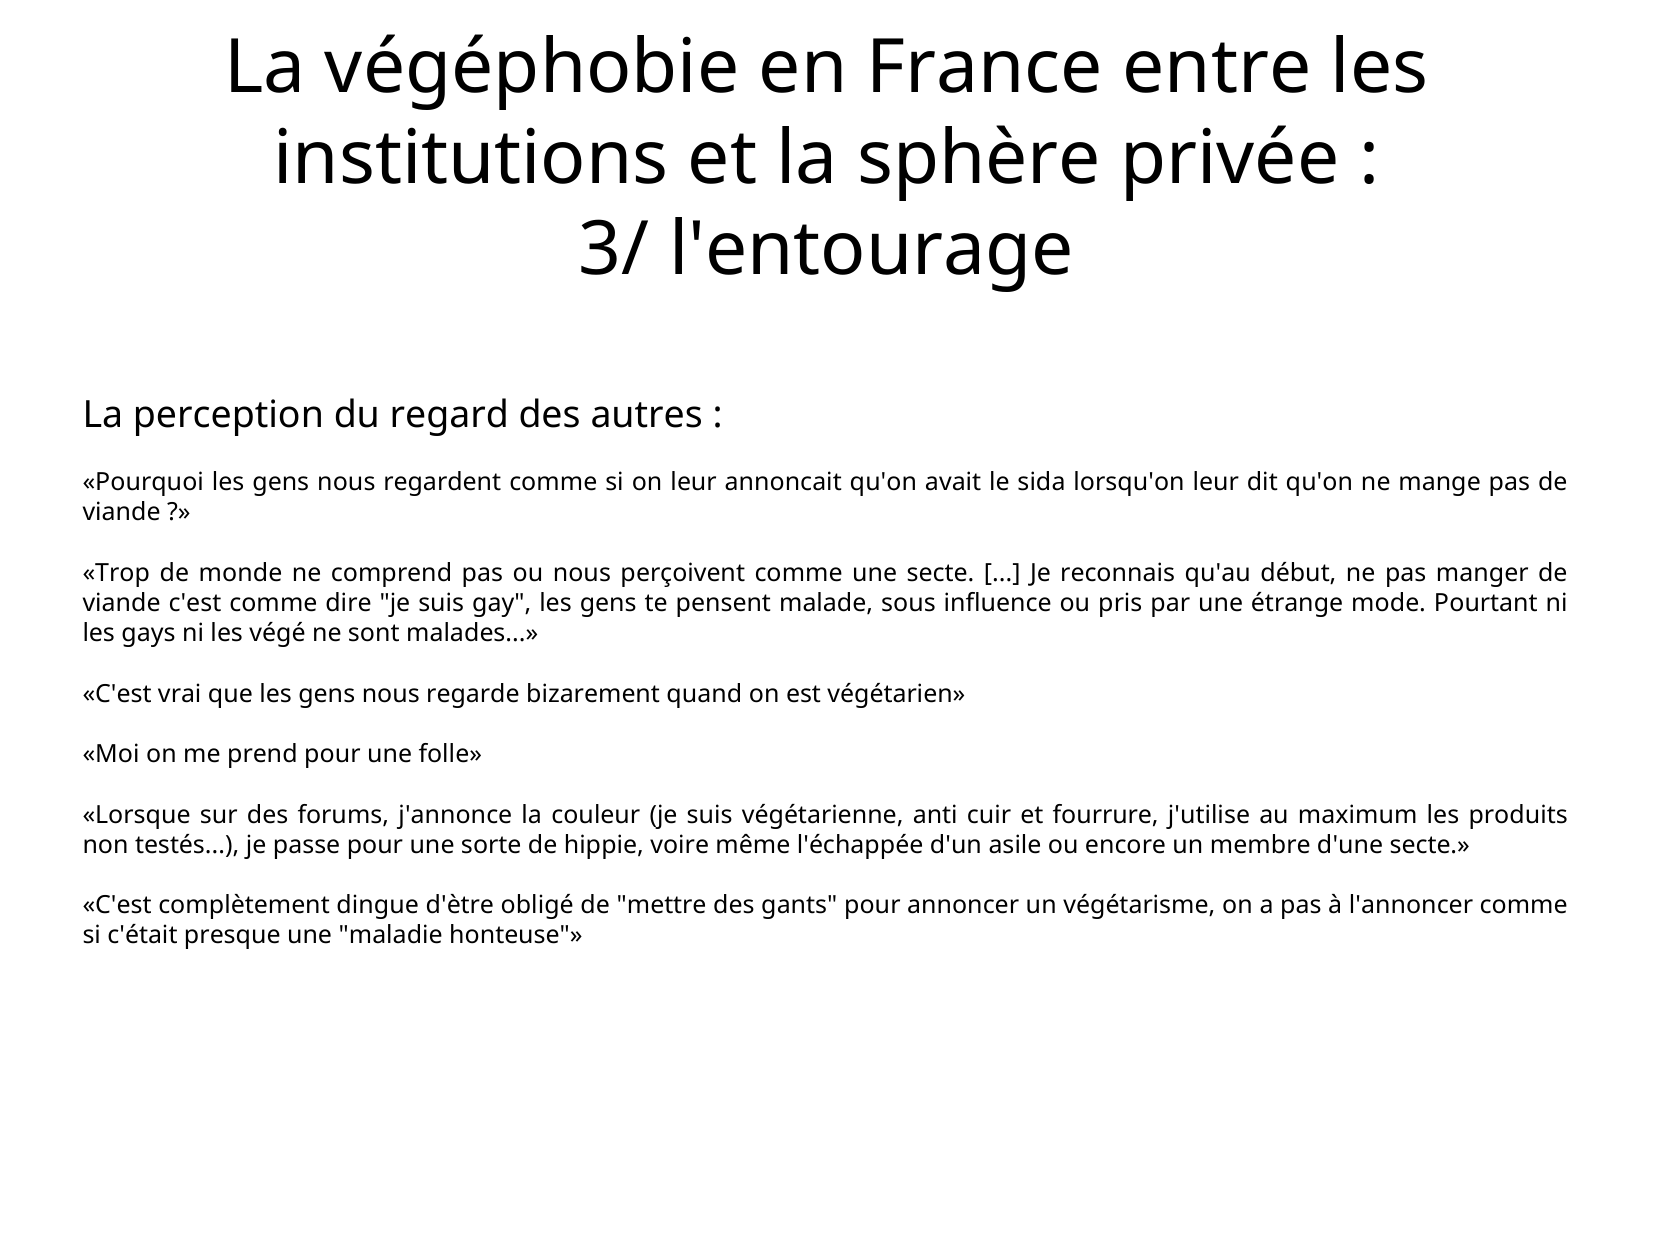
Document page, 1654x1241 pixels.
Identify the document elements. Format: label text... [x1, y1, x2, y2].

title La végéphobie en France entre les institutions et la sphère privée : 3/ l'entourage [82, 16, 1571, 290]
subtitle La perception du regard des autres : «Pourquoi les gens nous regardent comme si on leur annoncait qu'on avait le sida lorsqu'on leur dit qu'on ne mange pas de viande ?» «Trop de monde ne comprend pas ou nous perçoivent comme une secte. [...] Je reconnais qu'au début, ne pas manger de viande c'est comme dire "je suis gay", les gens te pensent malade, sous influence ou pris par une étrange mode. Pourtant ni les gays ni les végé ne sont malades...» «C'est vrai que les gens nous regarde bizarement quand on est végétarien» «Moi on me prend pour une folle» «Lorsque sur des forums, j'annonce la couleur (je suis végétarienne, anti cuir et fourrure, j'utilise au maximum les produits non testés...), je passe pour une sorte de hippie, voire même l'échappée d'un asile ou encore un membre d'une secte.» «C'est complètement dingue d'ètre obligé de "mettre des gants" pour annoncer un végétarisme, on a pas à l'annoncer comme si c'était presque une "maladie honteuse"» [82, 297, 1571, 1102]
